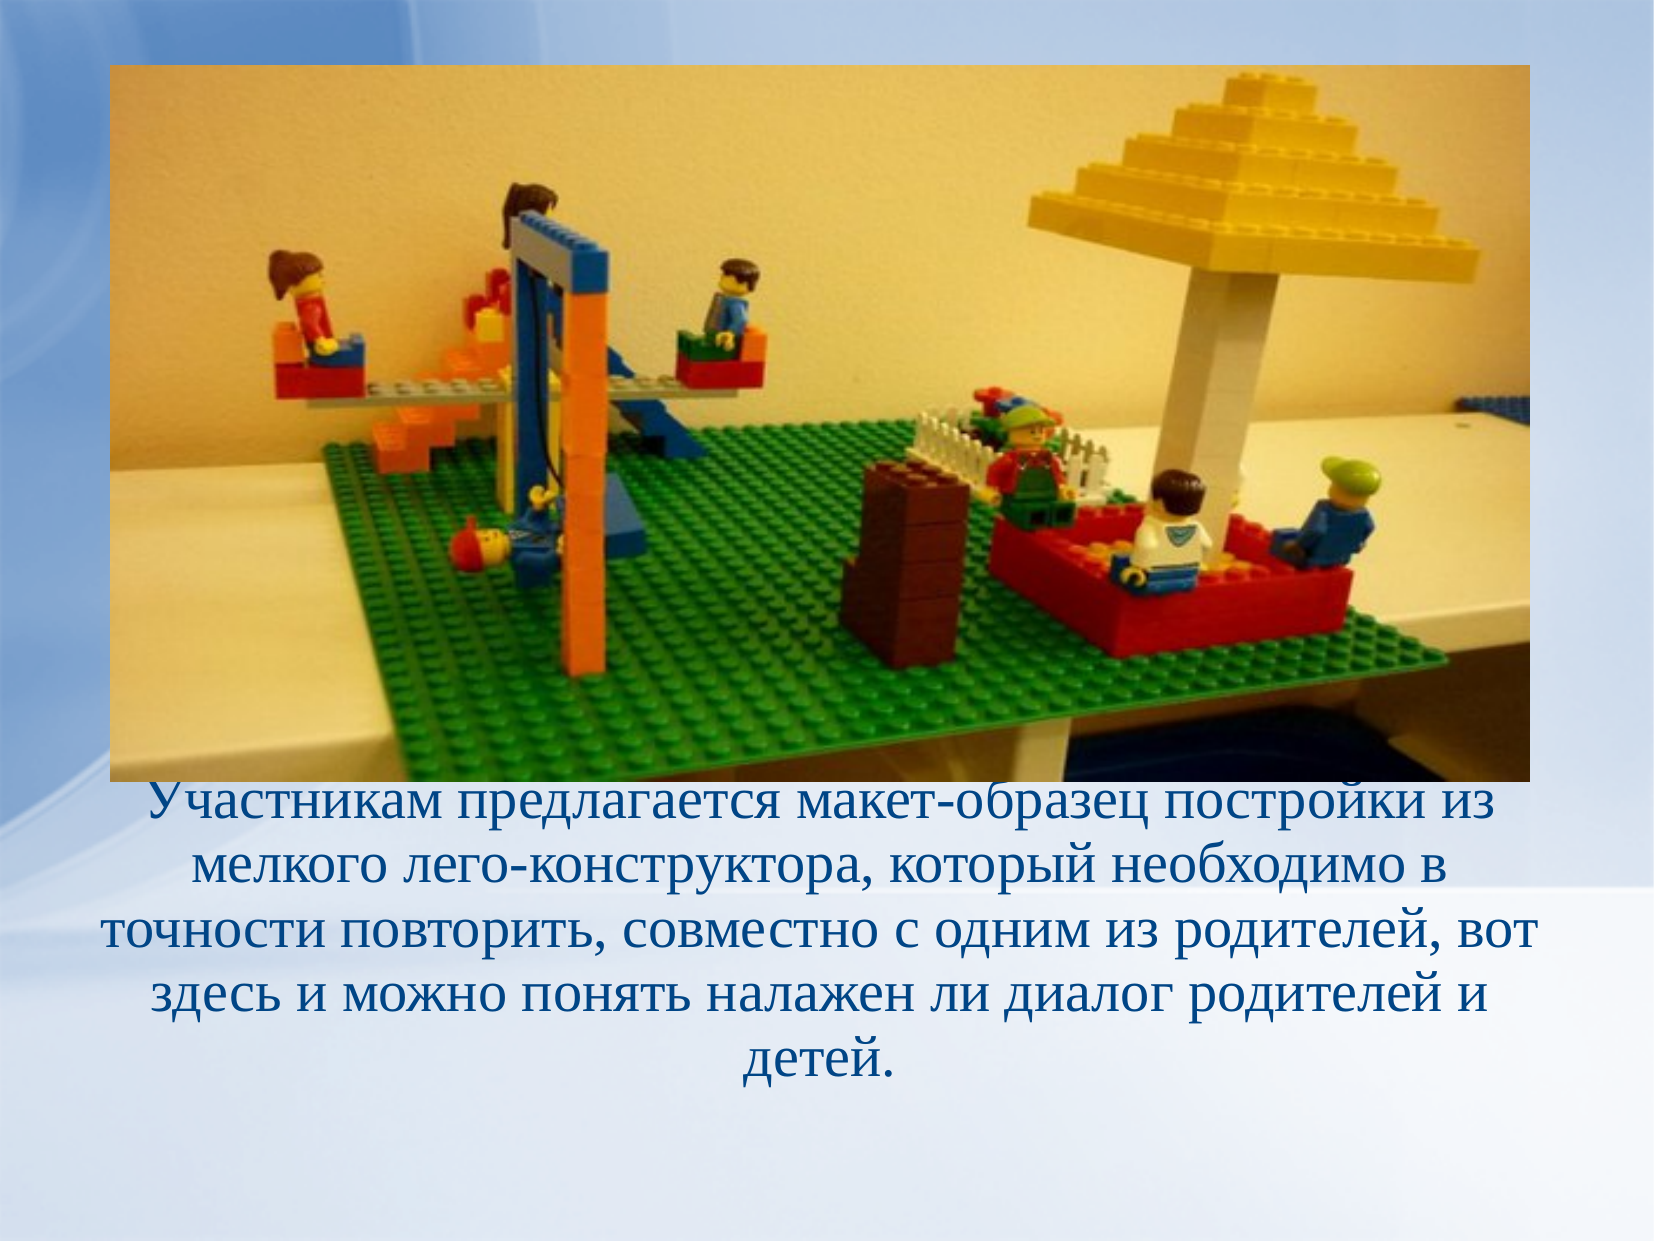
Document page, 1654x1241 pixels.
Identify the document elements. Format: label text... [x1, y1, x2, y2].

text_box Участникам предлагается макет-образец постройки из мелкого лего-конструктора, который необходимо в точности повторить, совместно с одним из родителей, вот здесь и можно понять налажен ли диалог родителей и детей. [77, 48, 1563, 1146]
picture [0, 0, 1654, 1241]
